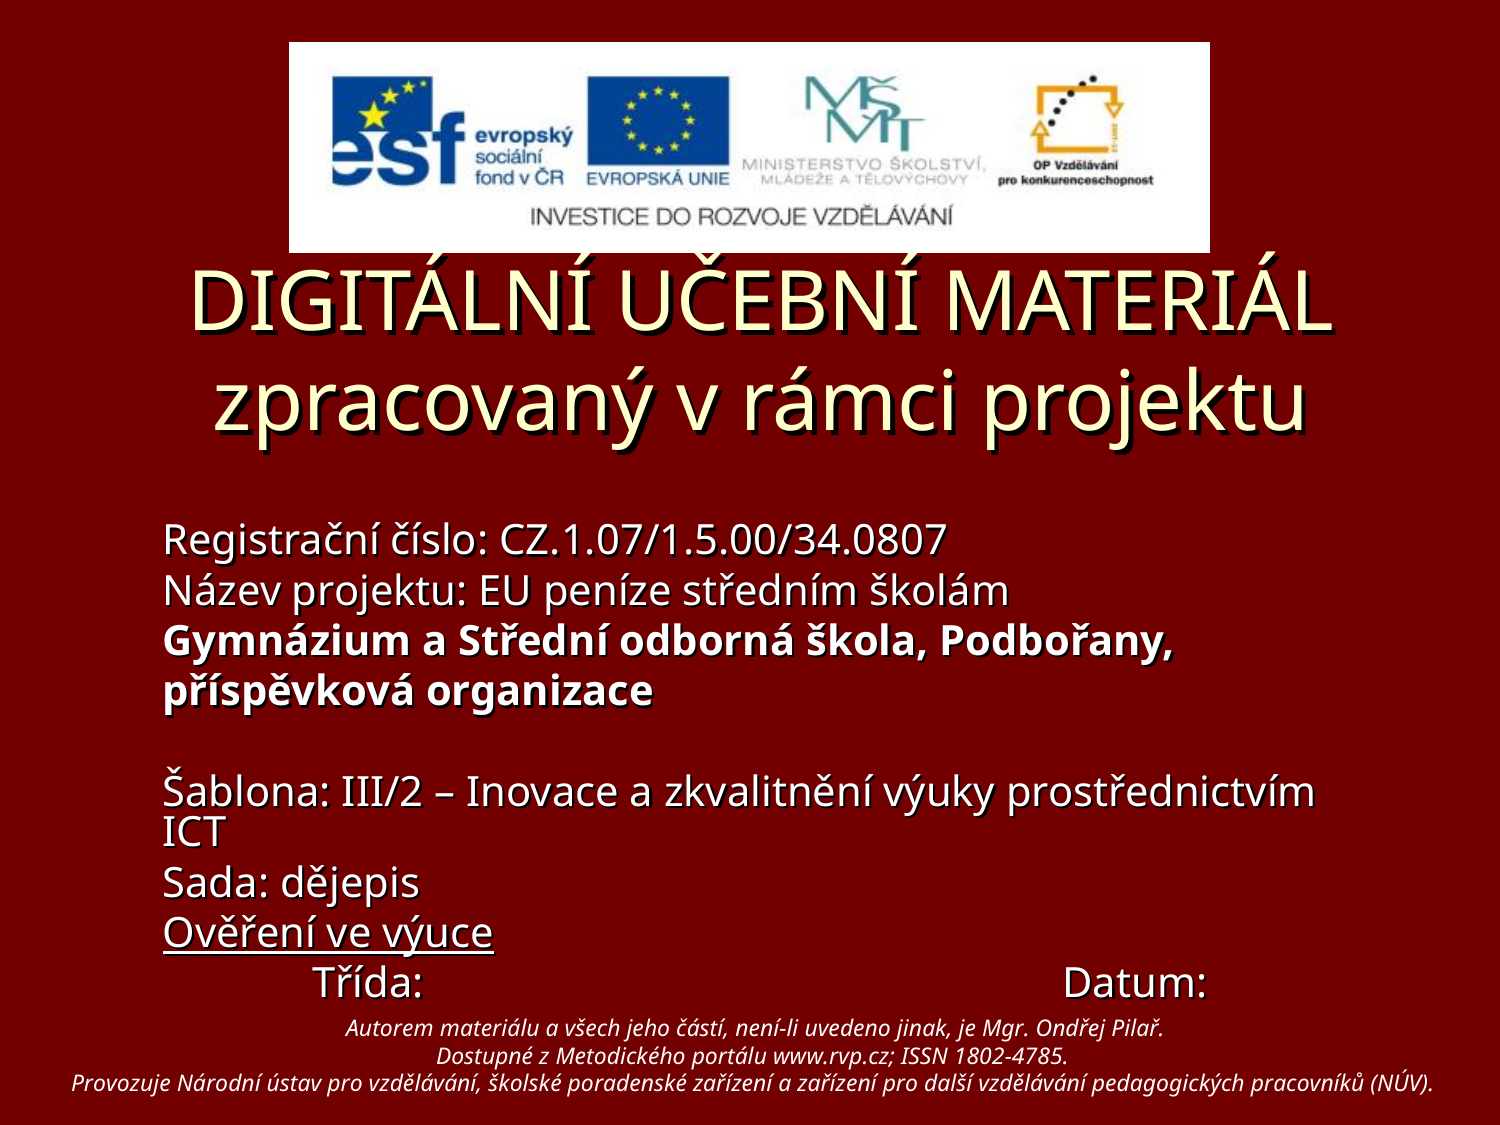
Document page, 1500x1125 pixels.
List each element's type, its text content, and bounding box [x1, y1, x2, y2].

text_box Autorem materiálu a všech jeho částí, není-li uvedeno jinak, je Mgr. Ondřej Pilař. Dostupné z Metodického portálu www.rvp.cz; ISSN 1802-4785. Provozuje Národní ústav pro vzdělávání, školské poradenské zařízení a zařízení pro další vzdělávání pedagogických pracovníků (NÚV). [41, 1006, 1471, 1104]
picture [289, 42, 1210, 253]
title DIGITÁLNÍ UČEBNÍ MATERIÁL zpracovaný v rámci projektu [159, 239, 1364, 455]
text_box Registrační číslo: CZ.1.07/1.5.00/34.0807 Název projektu: EU peníze středním školám Gymnázium a Střední odborná škola, Podbořany, příspěvková organizace Šablona: III/2 – Inovace a zkvalitnění výuky prostřednictvím ICT Sada: dějepis Ověření ve výuce Třída: Datum: [147, 515, 1376, 1006]
